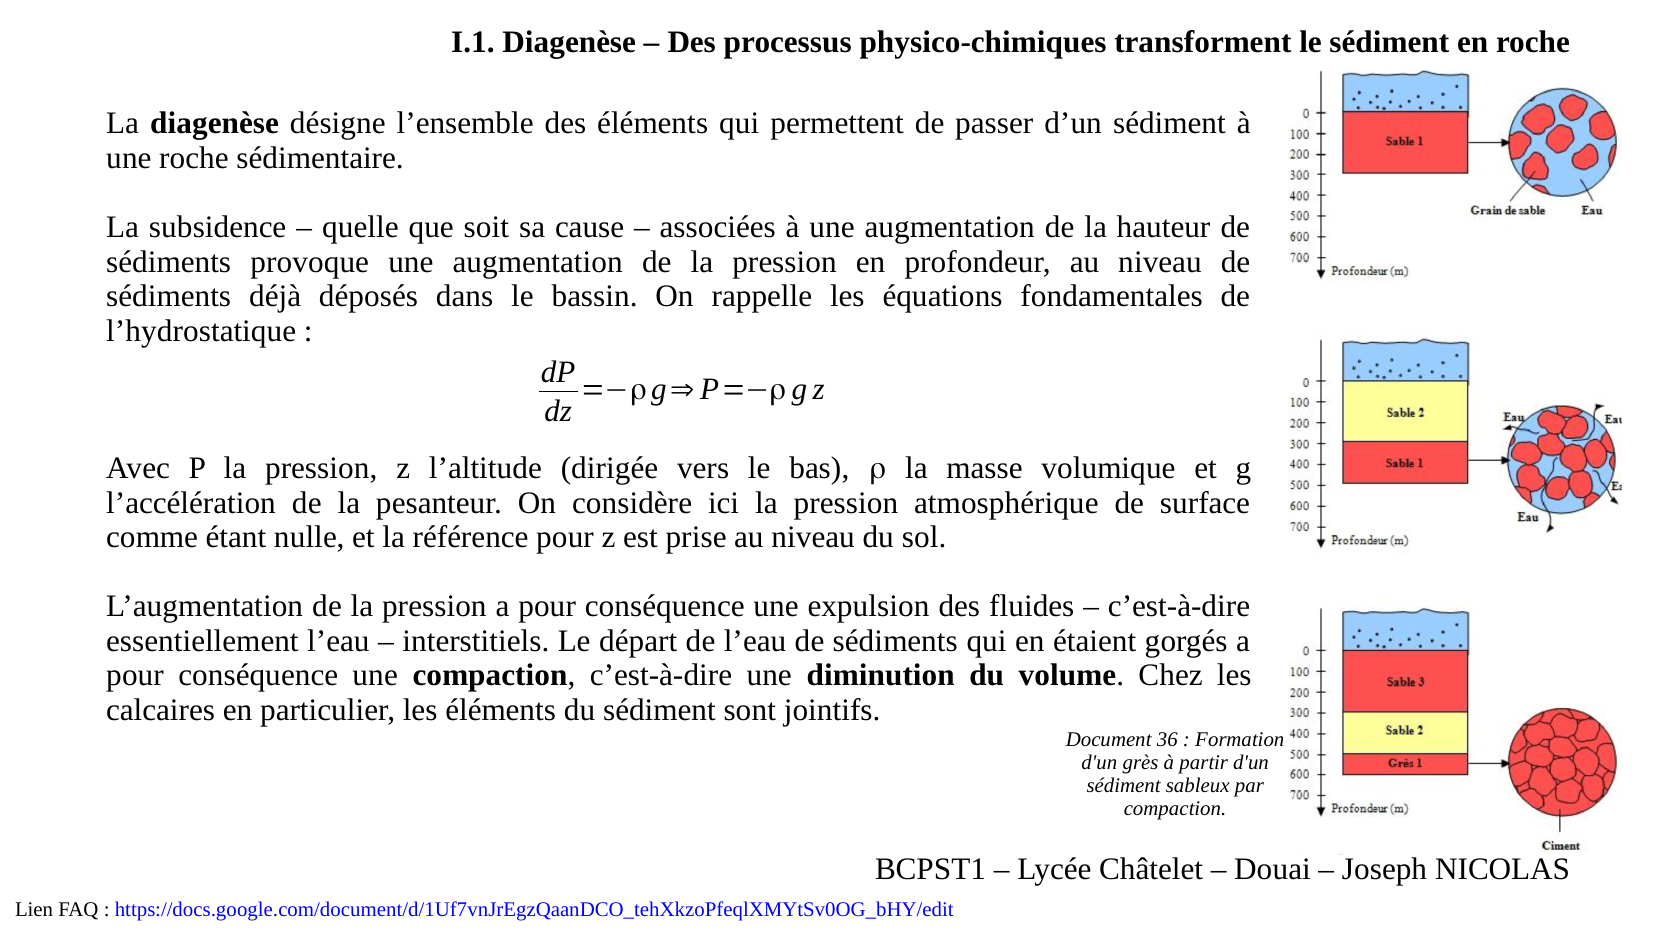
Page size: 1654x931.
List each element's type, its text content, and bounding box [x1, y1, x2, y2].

picture [1287, 70, 1622, 855]
text_box Document 36 : Formation d'un grès à partir d'un sédiment sableux par compaction. [1062, 728, 1288, 821]
text_box I.1. Diagenèse – Des processus physico-chimiques transforment le sédiment en roche [401, 5, 1572, 78]
text_box Lien FAQ : https://docs.google.com/document/d/1Uf7vnJrEgzQaanDCO_tehXkzoPfeqlXMYtSv0OG_bHY/edit [0, 897, 993, 931]
text_box La diagenèse désigne l’ensemble des éléments qui permettent de passer d’un sédiment à une roche sédimentaire. La subsidence – quelle que soit sa cause – associées à une augmentation de la hauteur de sédiments provoque une augmentation de la pression en profondeur, au niveau de sédiments déjà déposés dans le bassin. On rappelle les équations fondamentales de l’hydrostatique : Avec P la pression, z l’altitude (dirigée vers le bas), r la masse volumique et g l’accélération de la pesanteur. On considère ici la pression atmosphérique de surface comme étant nulle, et la référence pour z est prise au niveau du sol. L’augmentation de la pression a pour conséquence une expulsion des fluides – c’est-à-dire essentiellement l’eau – interstitiels. Le départ de l’eau de sédiments qui en étaient gorgés a pour conséquence une compaction, c’est-à-dire une diminution du volume. Chez les calcaires en particulier, les éléments du sédiment sont jointifs. [106, 106, 1252, 765]
chart [531, 354, 833, 428]
text_box BCPST1 – Lycée Châtelet – Douai – Joseph NICOLAS [637, 832, 1571, 905]
